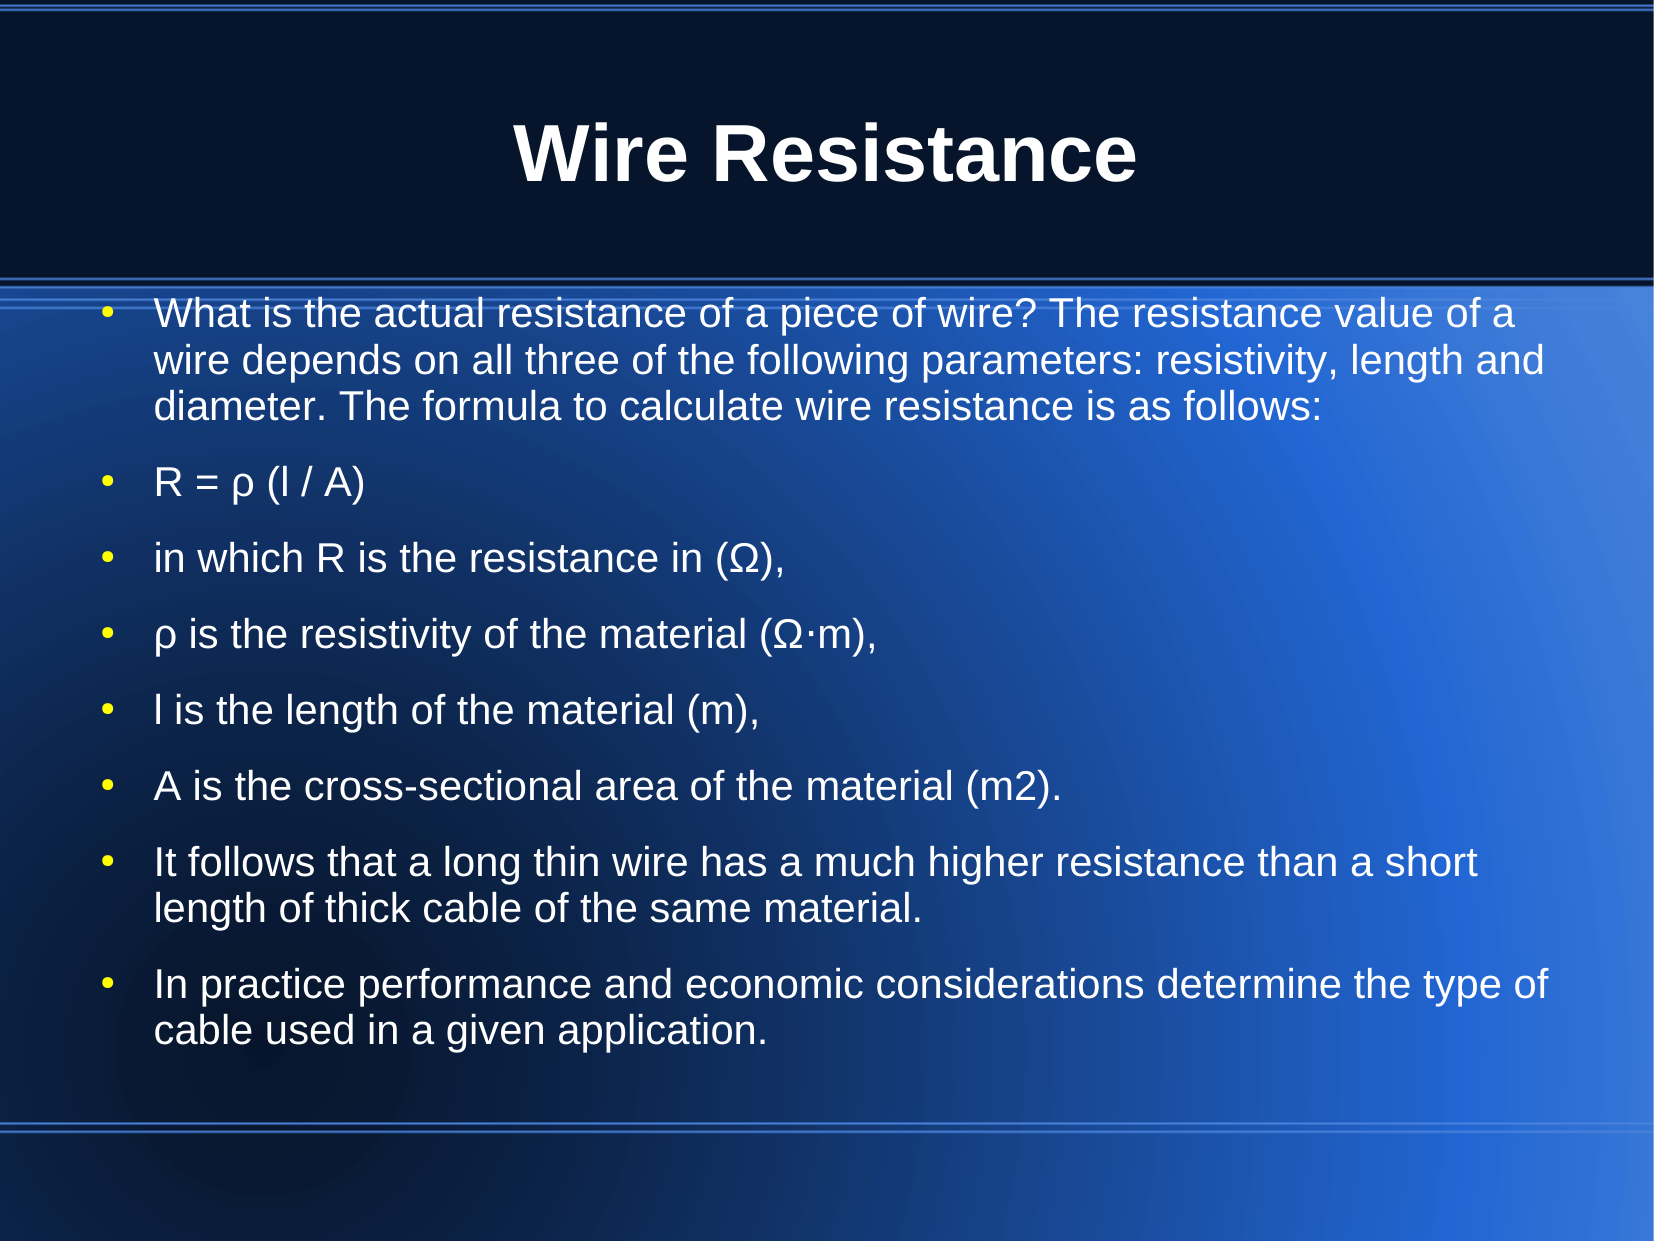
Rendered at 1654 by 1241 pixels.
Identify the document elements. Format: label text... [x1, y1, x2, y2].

title Wire Resistance [82, 49, 1571, 257]
list What is the actual resistance of a piece of wire? The resistance value of a wire depends on all three of the following parameters: resistivity, length and diameter. The formula to calculate wire resistance is as follows: R = ρ (l / A) in which R is the resistance in (Ω), ρ is the resistivity of the material (Ω⋅m), l is the length of the material (m), A is the cross-sectional area of the material (m2). It follows that a long thin wire has a much higher resistance than a short length of thick cable of the same material. In practice performance and economic considerations determine the type of cable used in a given application. [82, 290, 1571, 1109]
picture [0, 0, 1654, 1241]
